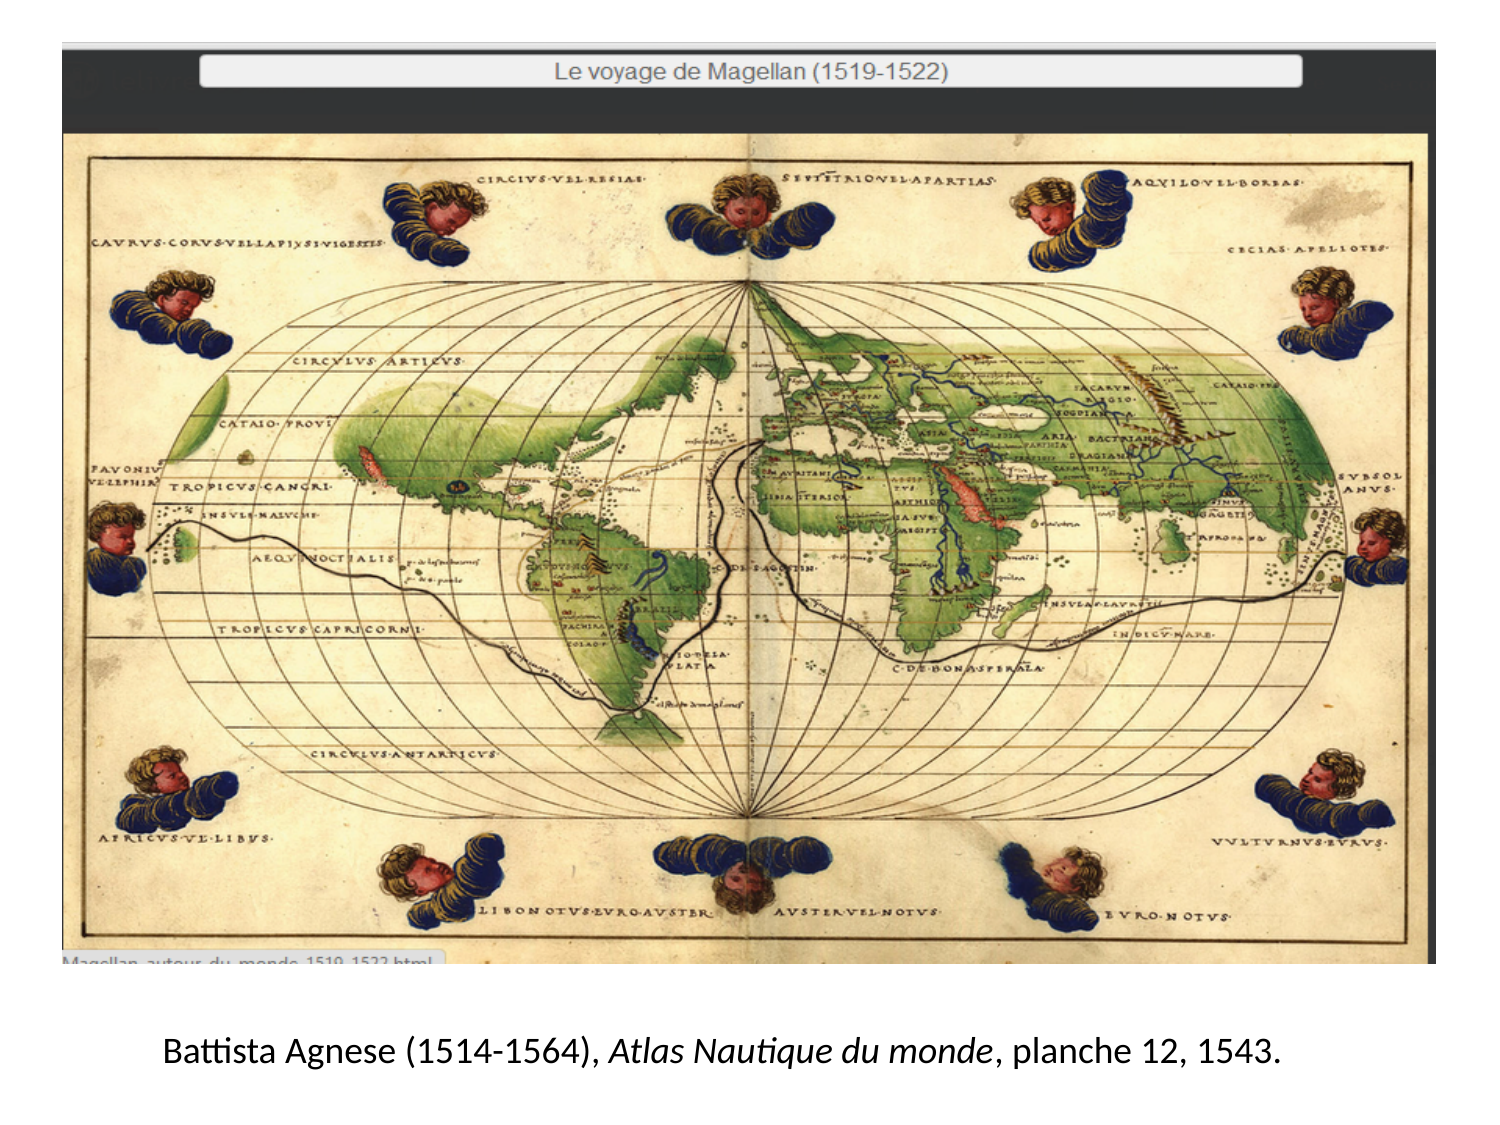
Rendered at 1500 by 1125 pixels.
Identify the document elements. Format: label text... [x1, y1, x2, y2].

text_box Battista Agnese (1514-1564), Atlas Nautique du monde, planche 12, 1543. [147, 1011, 1412, 1079]
picture [62, 42, 1436, 964]
